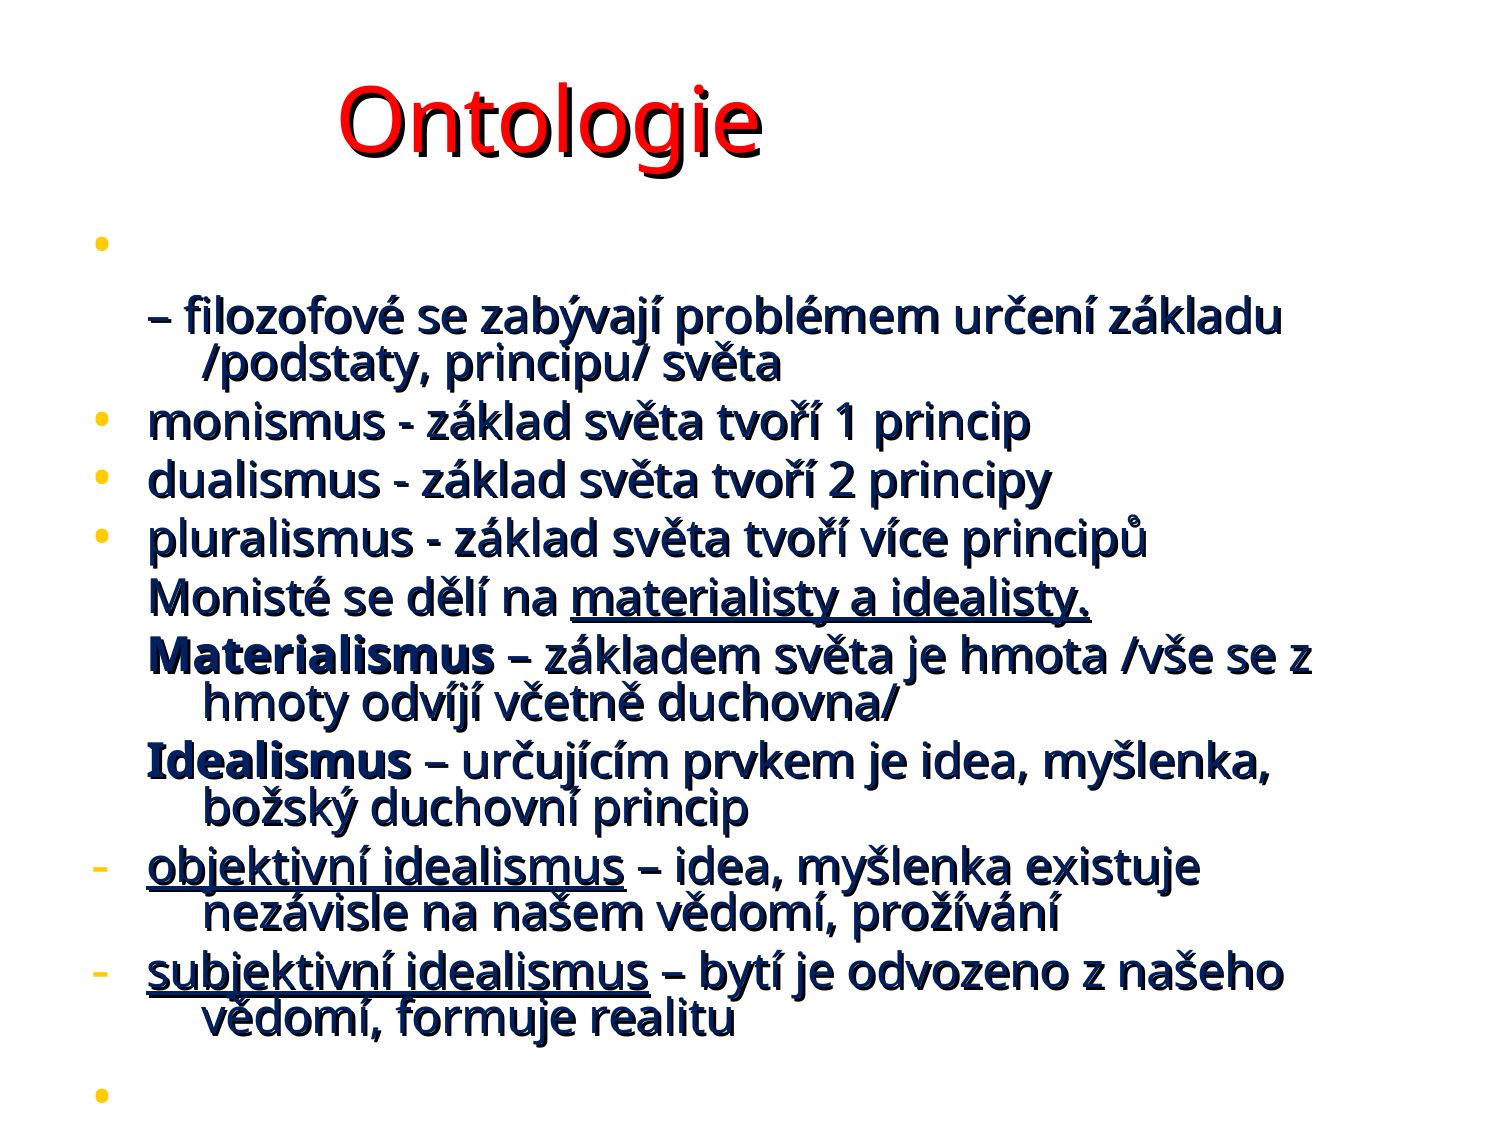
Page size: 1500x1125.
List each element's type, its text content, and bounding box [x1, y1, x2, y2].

list – filozofové se zabývají problémem určení základu /podstaty, principu/ světa monismus - základ světa tvoří 1 princip dualismus - základ světa tvoří 2 principy pluralismus - základ světa tvoří více principů Monisté se dělí na materialisty a idealisty. Materialismus – základem světa je hmota /vše se z hmoty odvíjí včetně duchovna/ Idealismus – určujícím prvkem je idea, myšlenka, božský duchovní princip objektivní idealismus – idea, myšlenka existuje nezávisle na našem vědomí, prožívání subjektivní idealismus – bytí je odvozeno z našeho vědomí, formuje realitu [76, 196, 1427, 1059]
title Ontologie [75, 47, 1426, 185]
